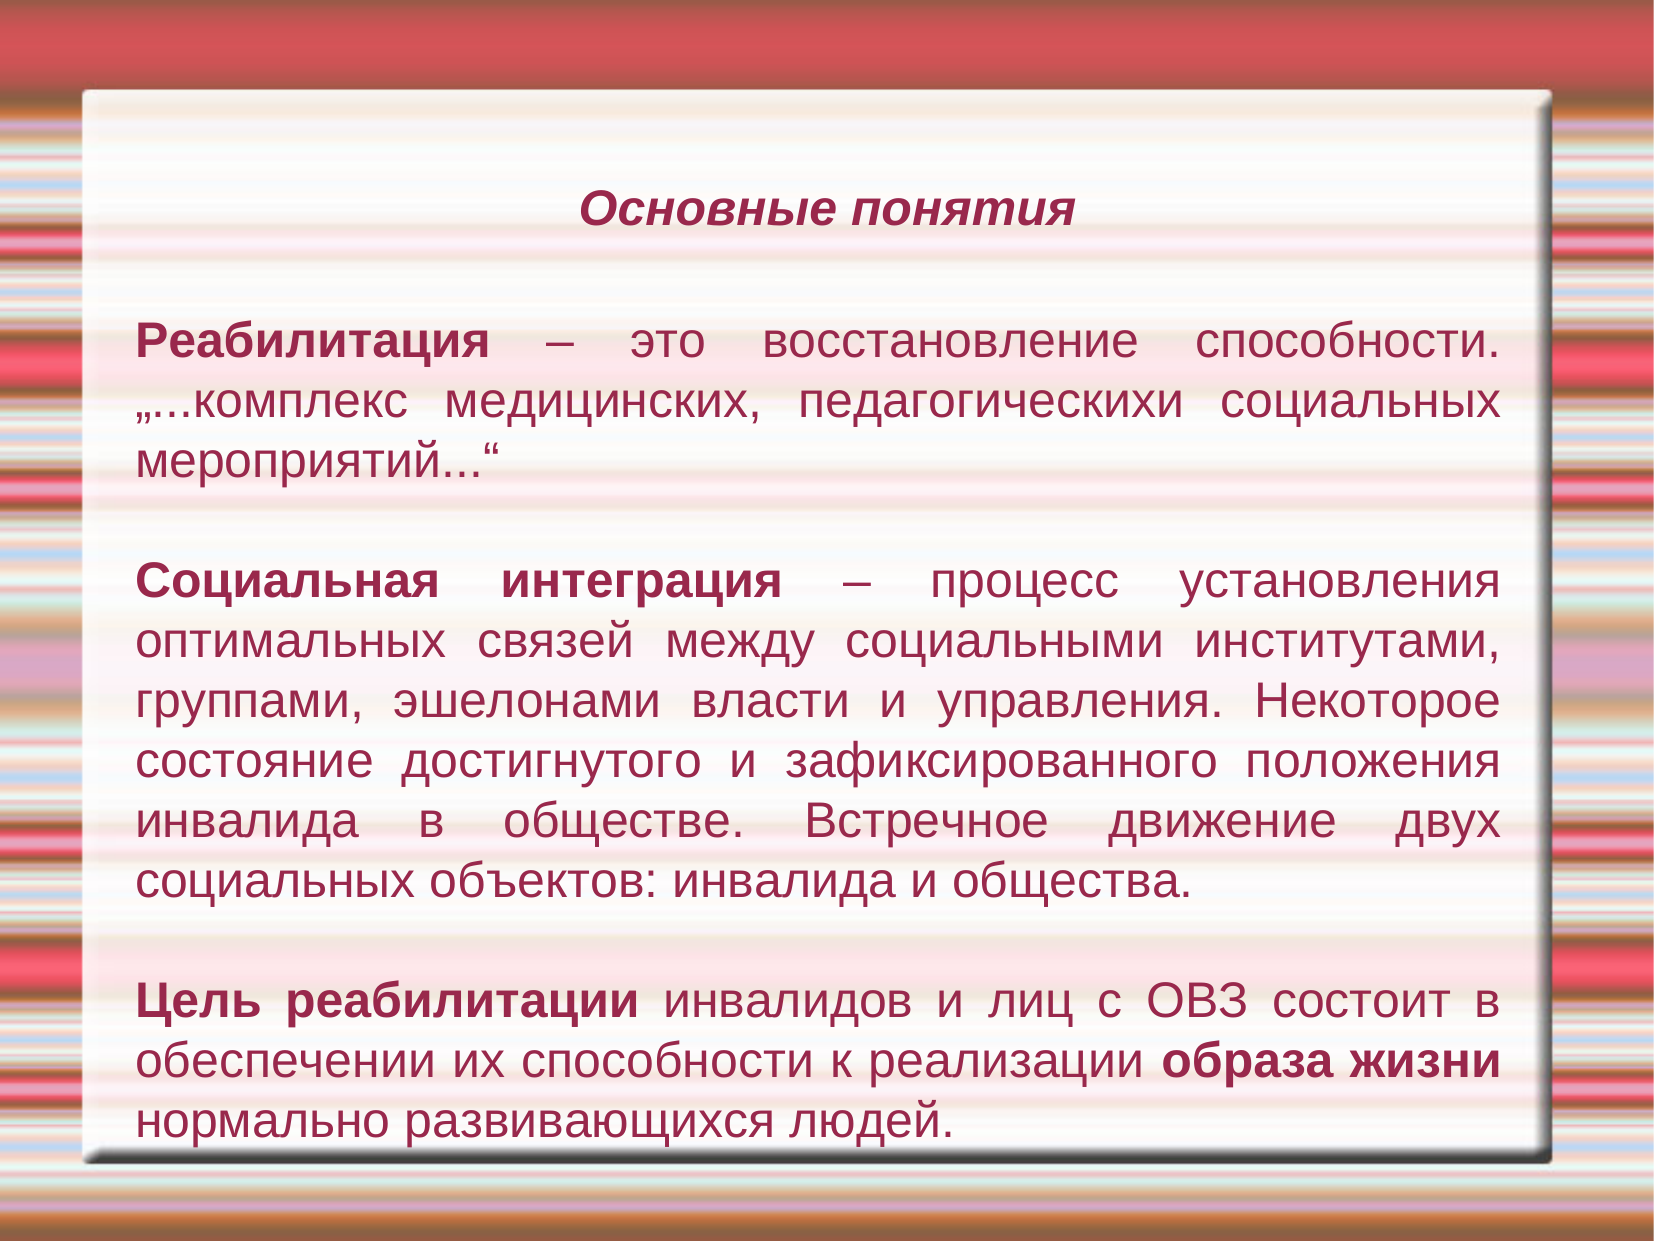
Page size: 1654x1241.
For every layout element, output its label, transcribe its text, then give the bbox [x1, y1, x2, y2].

subtitle Реабилитация – это восстановление способности. „...комплекс медицинских, педагогическихи социальных мероприятий...“ Социальная интеграция – процесс установления оптимальных связей между социальными институтами, группами, эшелонами власти и управления. Некоторое состояние достигнутого и зафиксированного положения инвалида в обществе. Встречное движение двух социальных объектов: инвалида и общества. Цель реабилитации инвалидов и лиц с ОВЗ состоит в обеспечении их способности к реализации образа жизни нормально развивающихся людей. [134, 307, 1516, 1150]
title Основные понятия [121, 114, 1534, 296]
